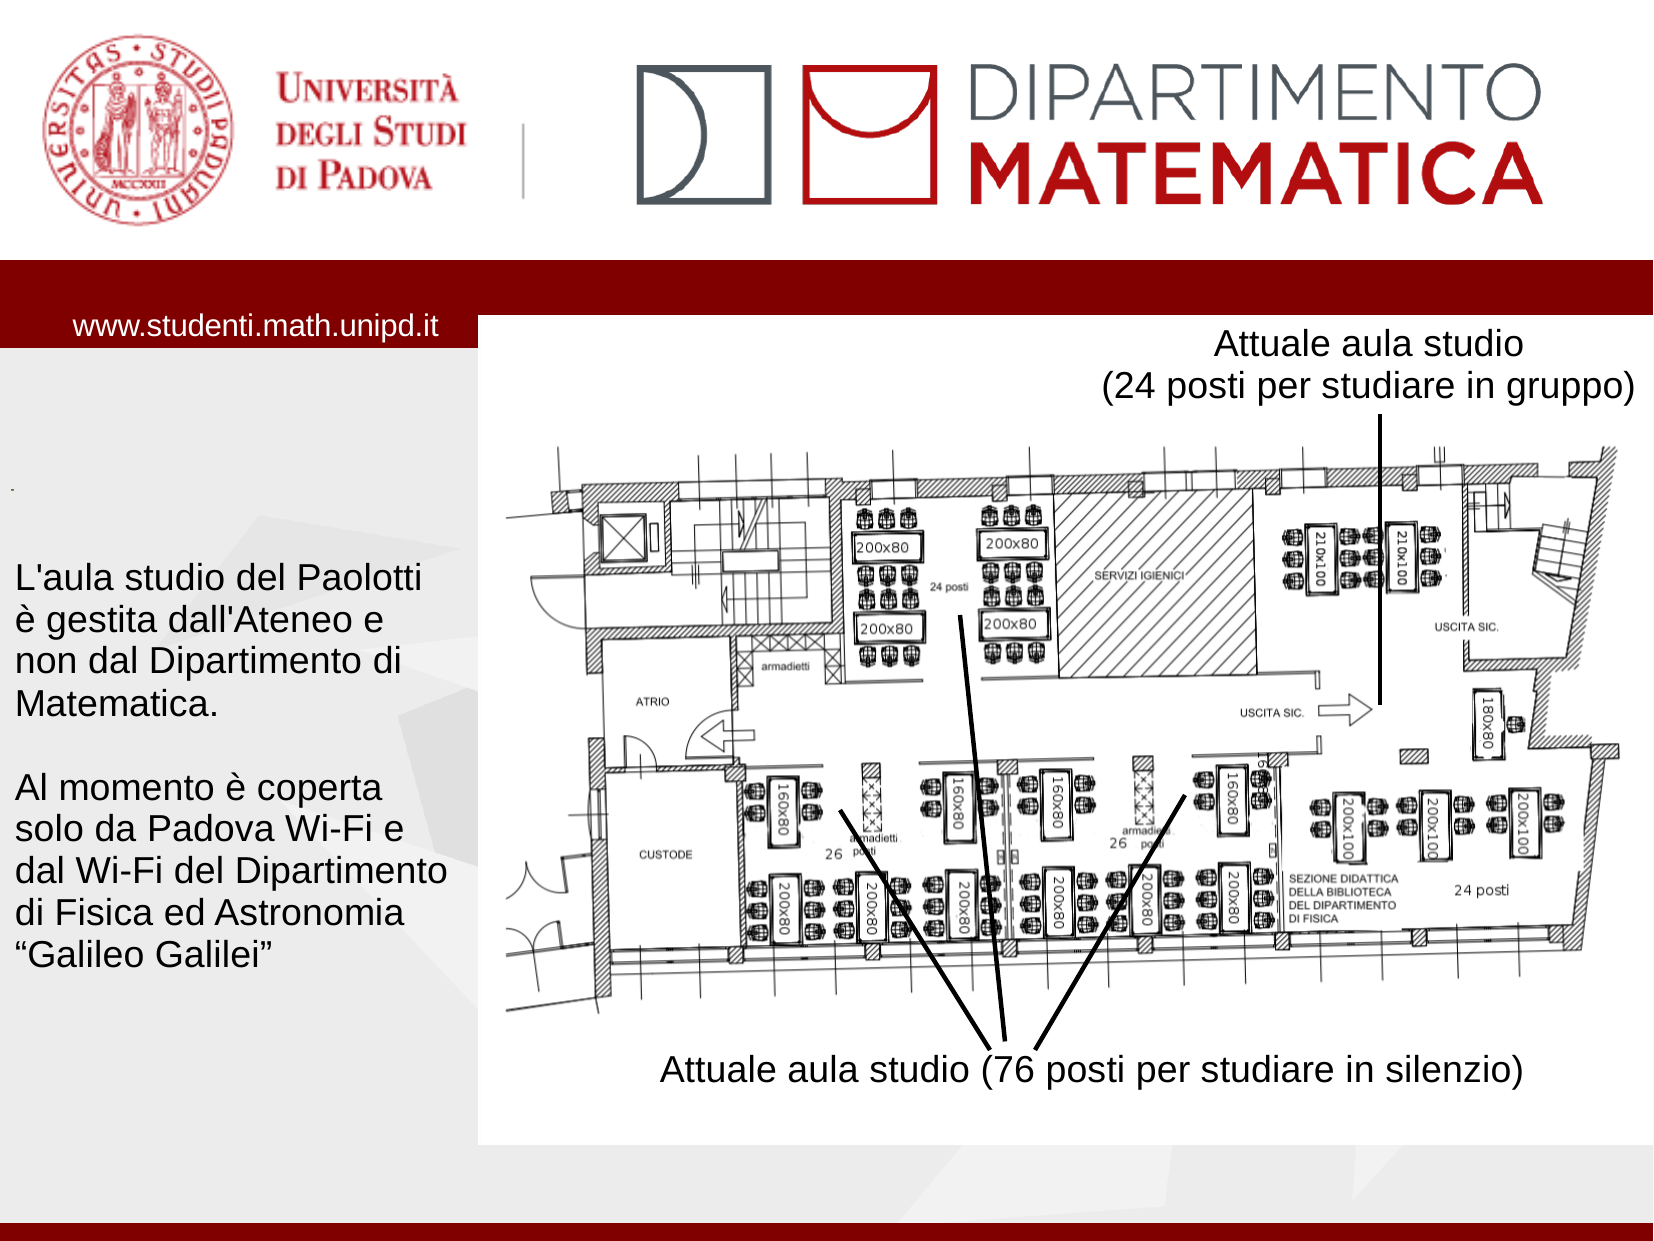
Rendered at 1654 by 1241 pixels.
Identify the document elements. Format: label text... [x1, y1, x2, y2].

picture [636, 63, 1543, 205]
text_box www.studenti.math.unipd.it [0, 301, 512, 352]
text_box Attuale aula studio (76 posti per studiare in silenzio) [645, 1041, 1576, 1111]
picture [0, 315, 1654, 1228]
table_header [1, 1224, 1652, 1241]
text_box L'aula studio del Paolotti è gestita dall'Ateneo e non dal Dipartimento di Matematica. Al momento è coperta solo da Padova Wi-Fi e dal Wi-Fi del Dipartimento di Fisica ed Astronomia “Galileo Galilei” [0, 548, 466, 983]
table_header [1, 261, 1652, 315]
picture [18, 24, 554, 237]
text_box Attuale aula studio (24 posti per studiare in gruppo) [1083, 315, 1654, 414]
